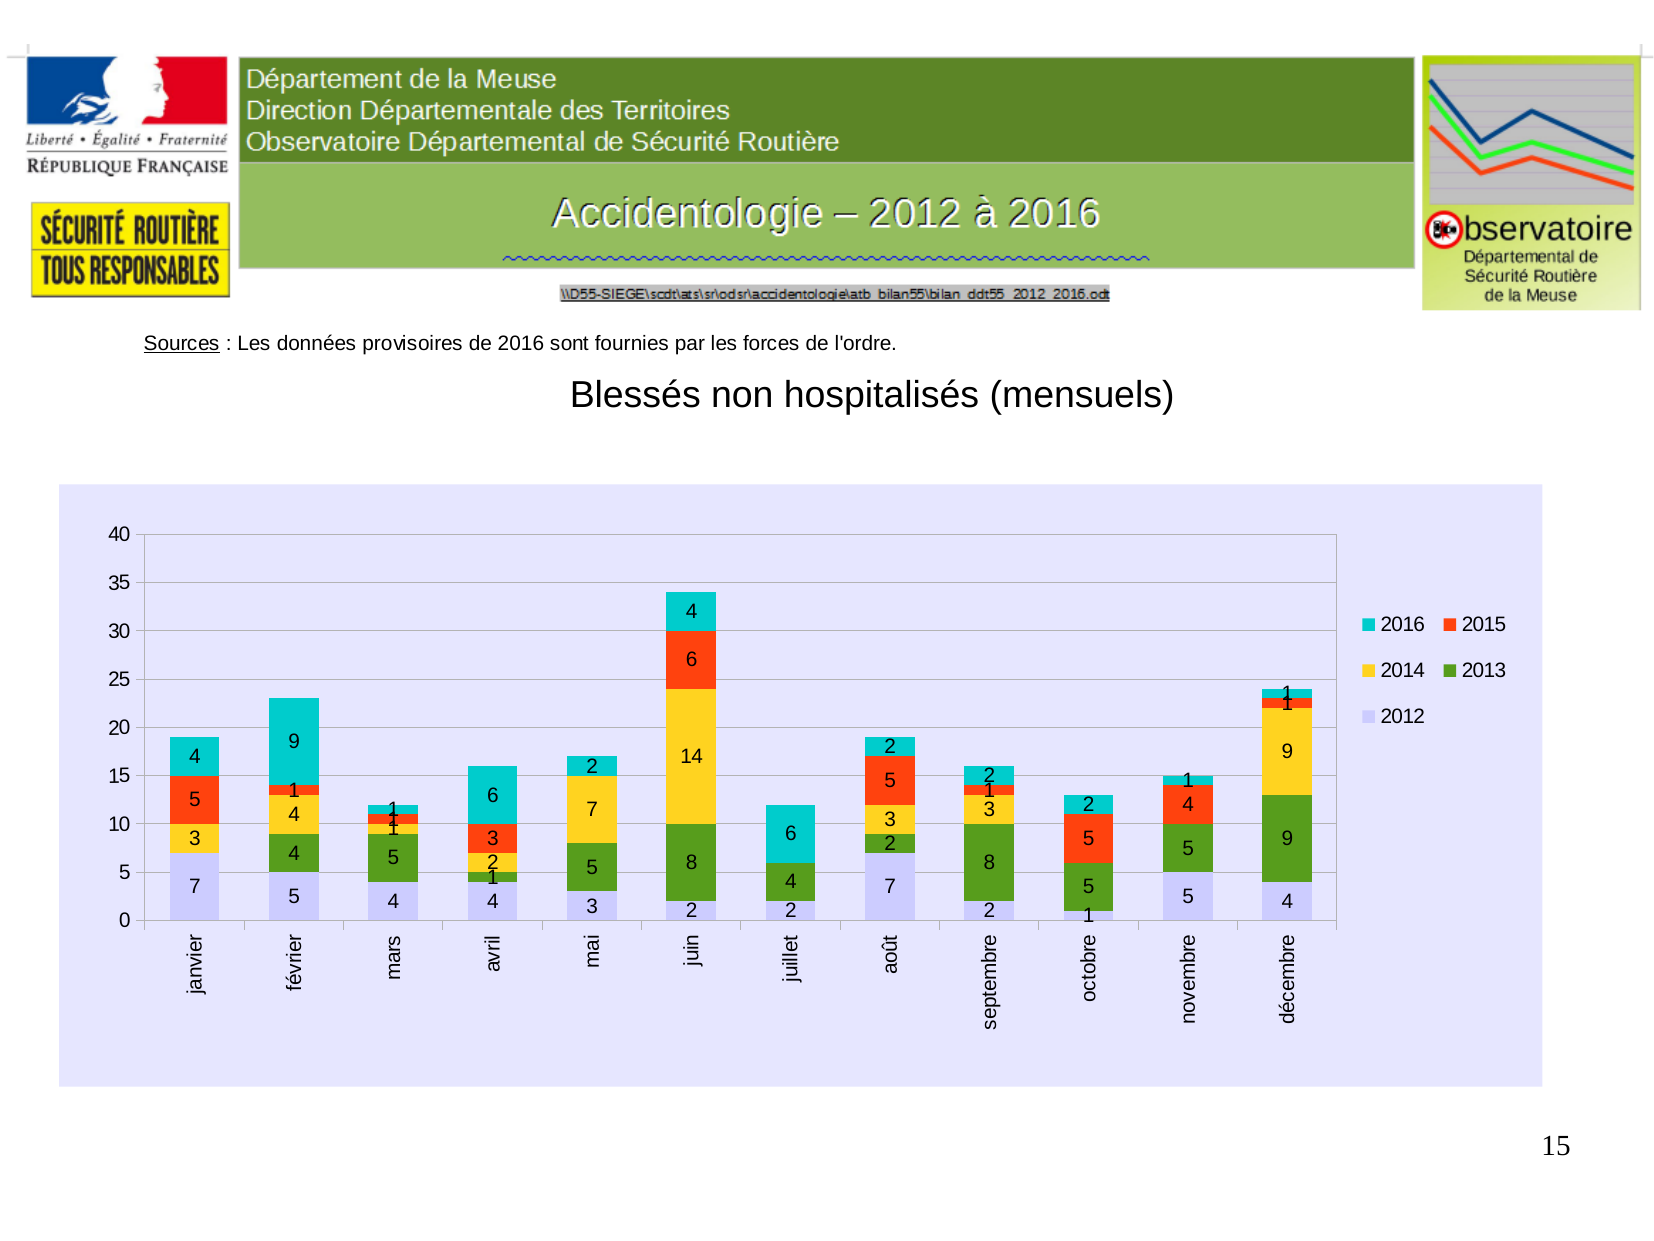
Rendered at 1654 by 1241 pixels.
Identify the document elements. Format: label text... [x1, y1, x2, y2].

picture [0, 44, 1654, 320]
chart [23, 212, 1028, 390]
chart [59, 484, 1543, 1087]
text_box Blessés non hospitalisés (mensuels) [555, 366, 1193, 426]
